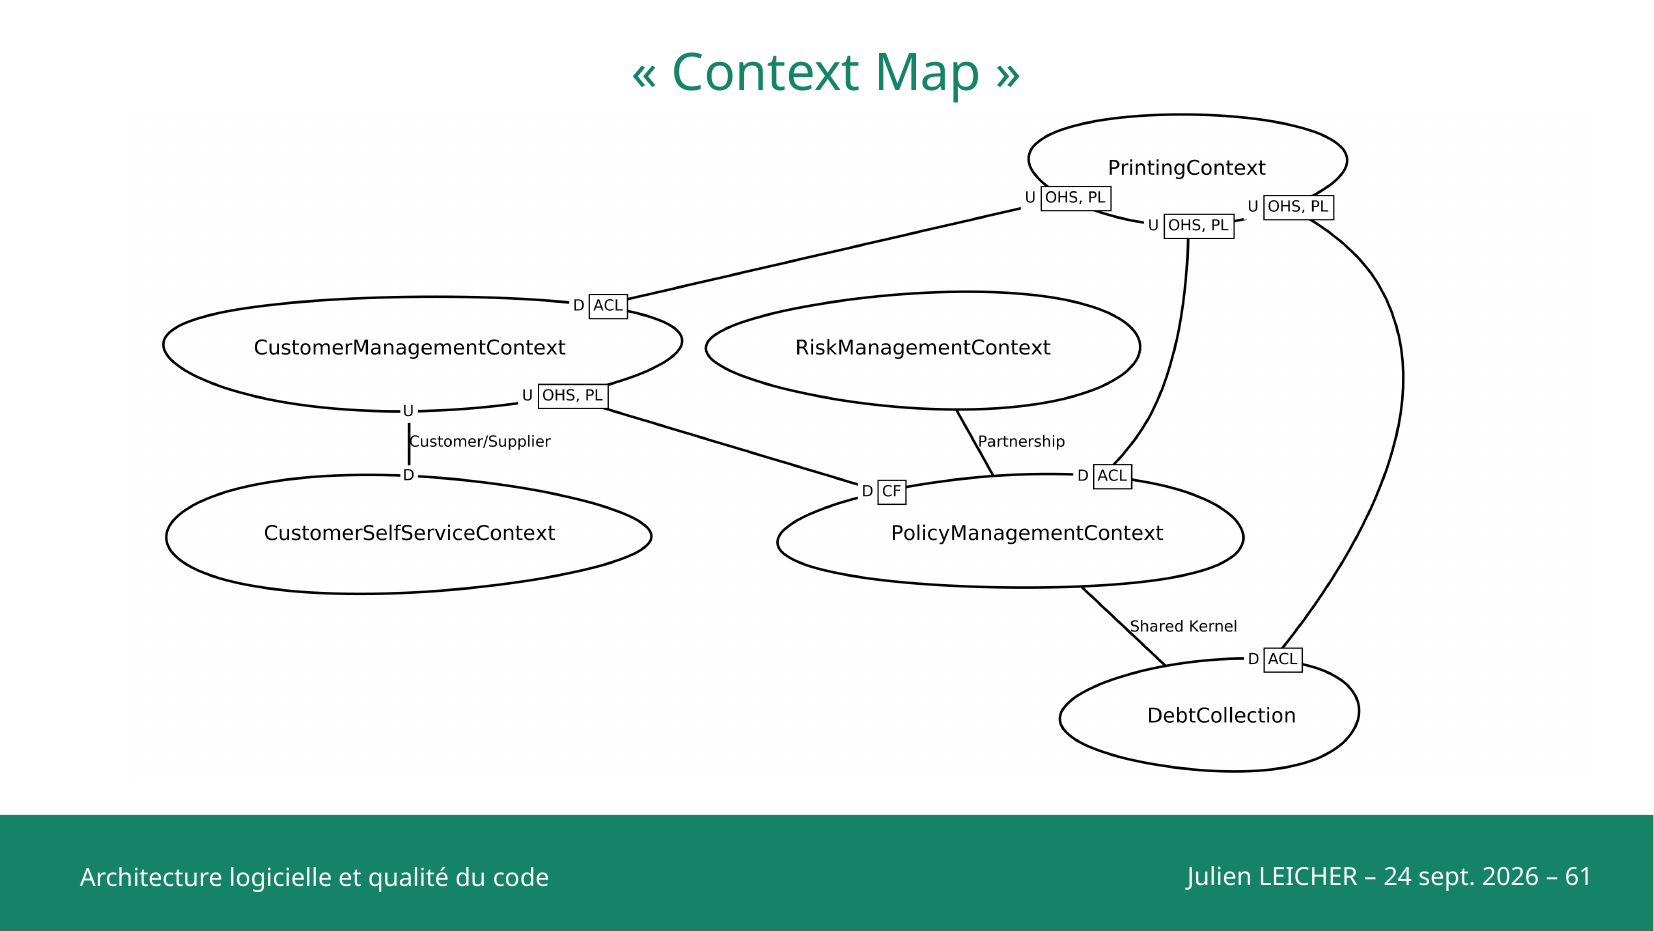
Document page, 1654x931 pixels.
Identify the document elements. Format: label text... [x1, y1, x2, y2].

text_box « Context Map » [0, 27, 1654, 113]
picture [131, 113, 1592, 782]
text_box Architecture logicielle et qualité du code [64, 852, 798, 898]
text_box Julien LEICHER – 18 mars 2022 – <number> [0, 814, 1654, 931]
